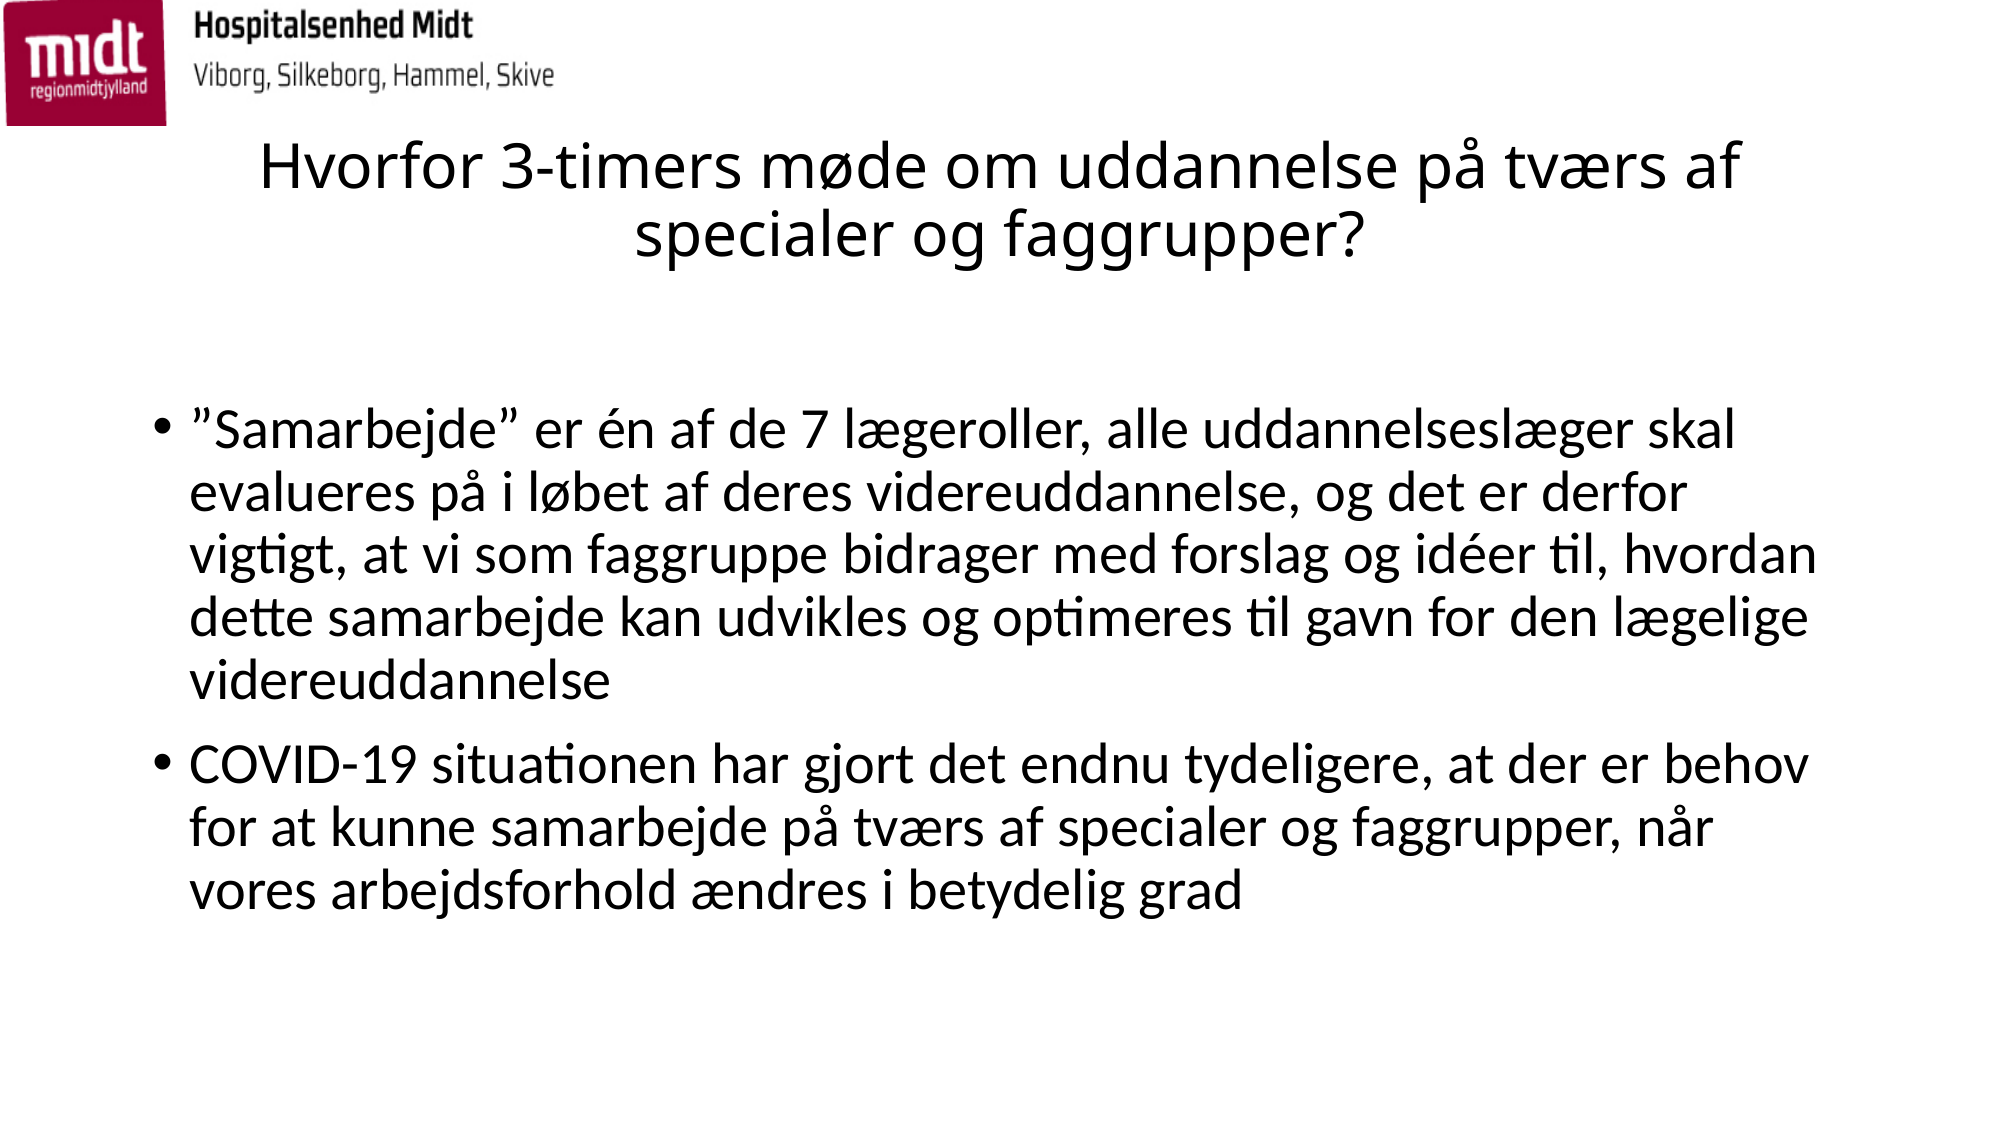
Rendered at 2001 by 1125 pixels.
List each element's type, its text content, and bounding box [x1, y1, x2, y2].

title Hvorfor 3-timers møde om uddannelse på tværs af specialer og faggrupper? [137, 59, 1863, 278]
list ”Samarbejde” er én af de 7 lægeroller, alle uddannelseslæger skal evalueres på i løbet af deres videreuddannelse, og det er derfor vigtigt, at vi som faggruppe bidrager med forslag og idéer til, hvordan dette samarbejde kan udvikles og optimeres til gavn for den lægelige videreuddannelse COVID-19 situationen har gjort det endnu tydeligere, at der er behov for at kunne samarbejde på tværs af specialer og faggrupper, når vores arbejdsforhold ændres i betydelig grad [137, 299, 1863, 1014]
picture [0, 0, 569, 126]
